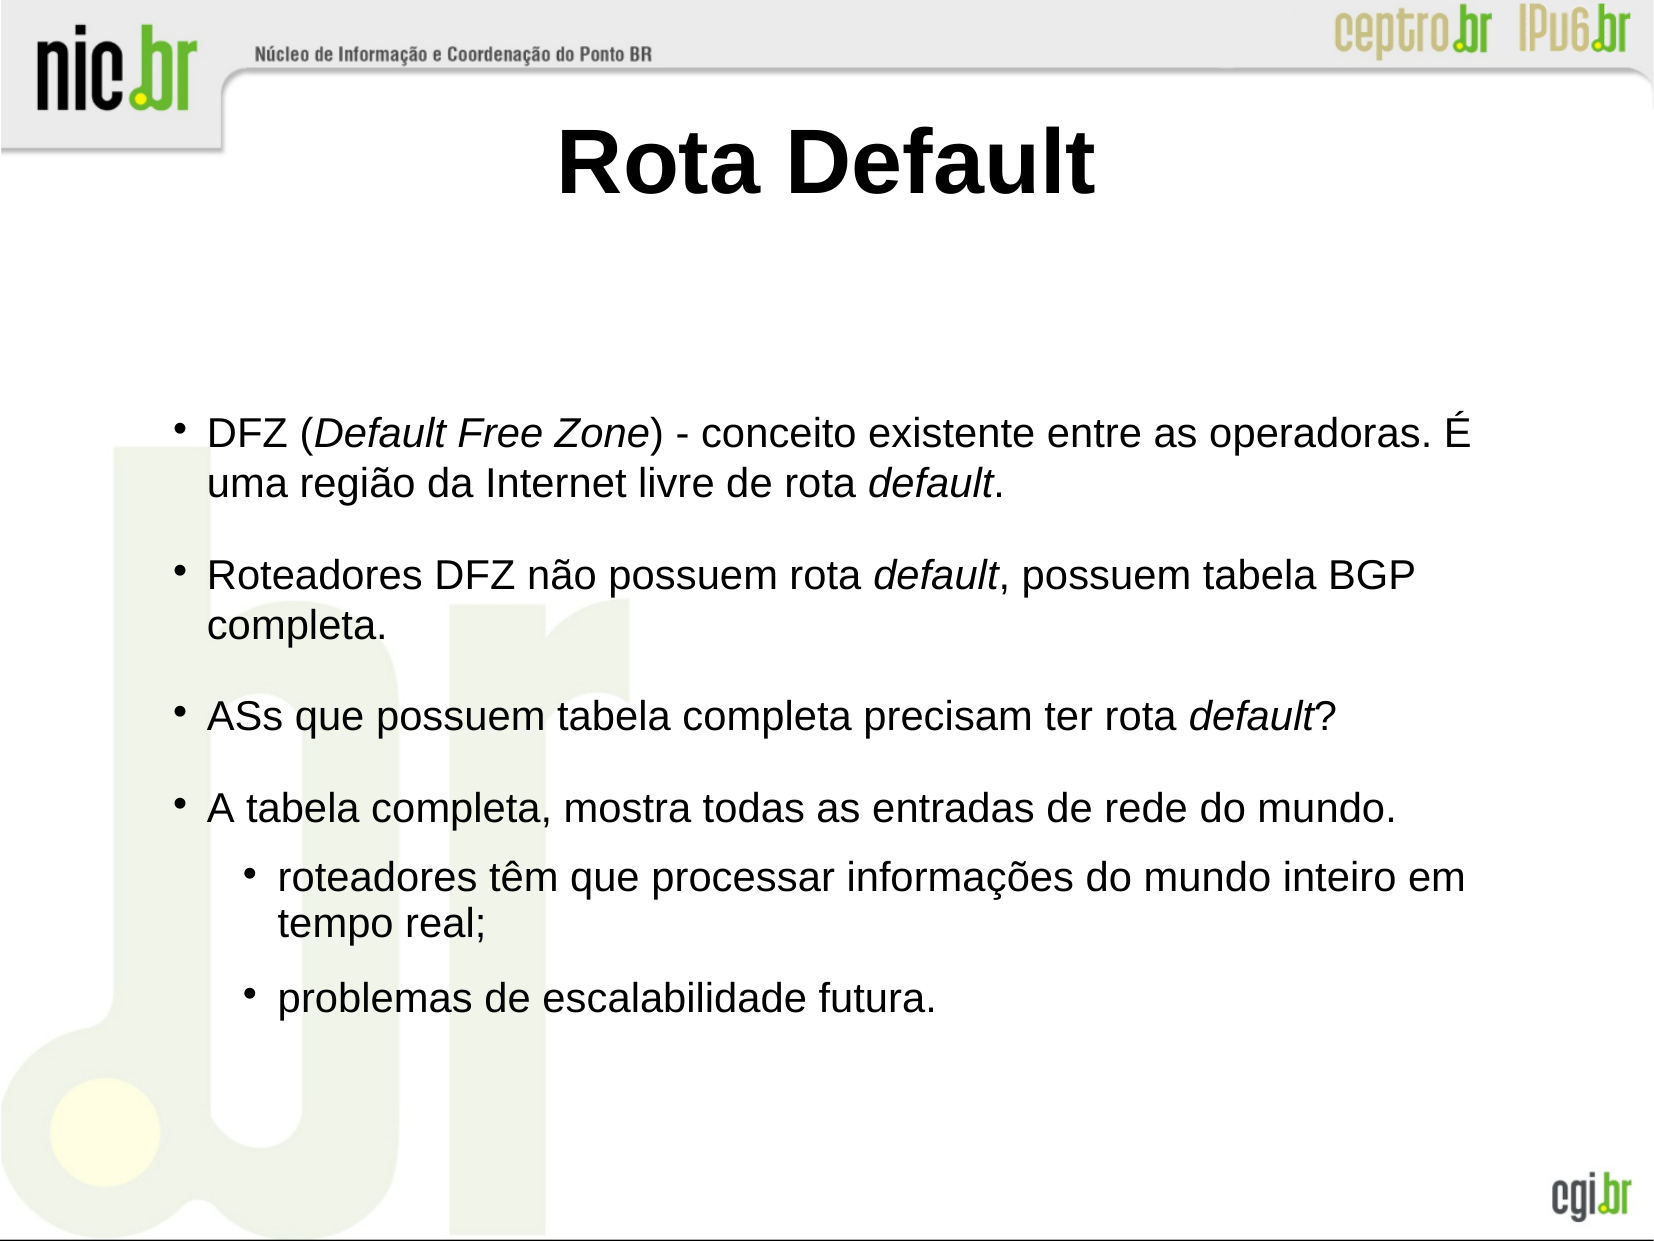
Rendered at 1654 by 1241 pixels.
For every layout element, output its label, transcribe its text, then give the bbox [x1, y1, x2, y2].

picture [0, 0, 1654, 1241]
text_box Rota Default [88, 88, 1565, 215]
text_box DFZ (Default Free Zone) - conceito existente entre as operadoras. É uma região da Internet livre de rota default. Roteadores DFZ não possuem rota default, possuem tabela BGP completa. ASs que possuem tabela completa precisam ter rota default? A tabela completa, mostra todas as entradas de rede do mundo. roteadores têm que processar informações do mundo inteiro em tempo real; problemas de escalabilidade futura. [123, 396, 1530, 537]
